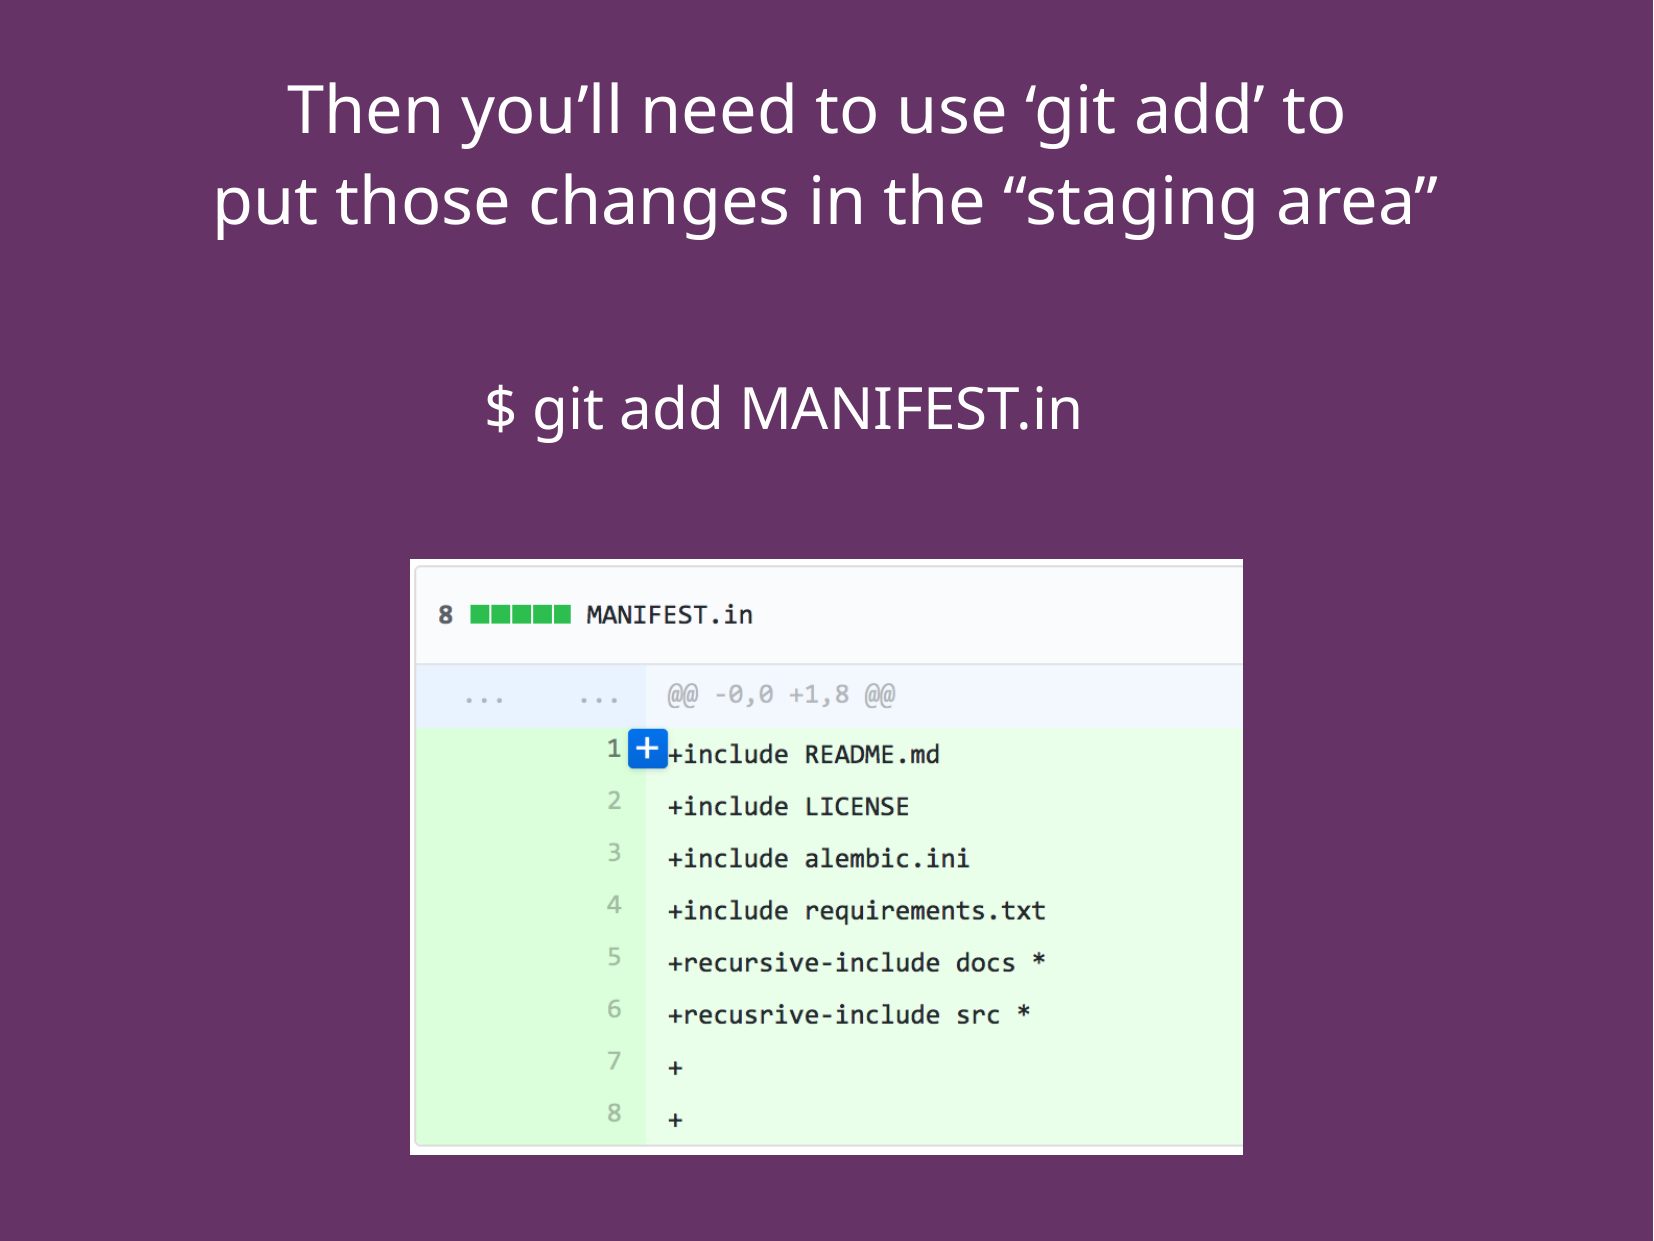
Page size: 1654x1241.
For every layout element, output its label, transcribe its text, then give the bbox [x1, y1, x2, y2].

picture [410, 559, 1243, 1156]
text_box $ git add MANIFEST.in [469, 360, 1184, 541]
title Then you’ll need to use ‘git add’ to put those changes in the “staging area” [82, 49, 1571, 257]
